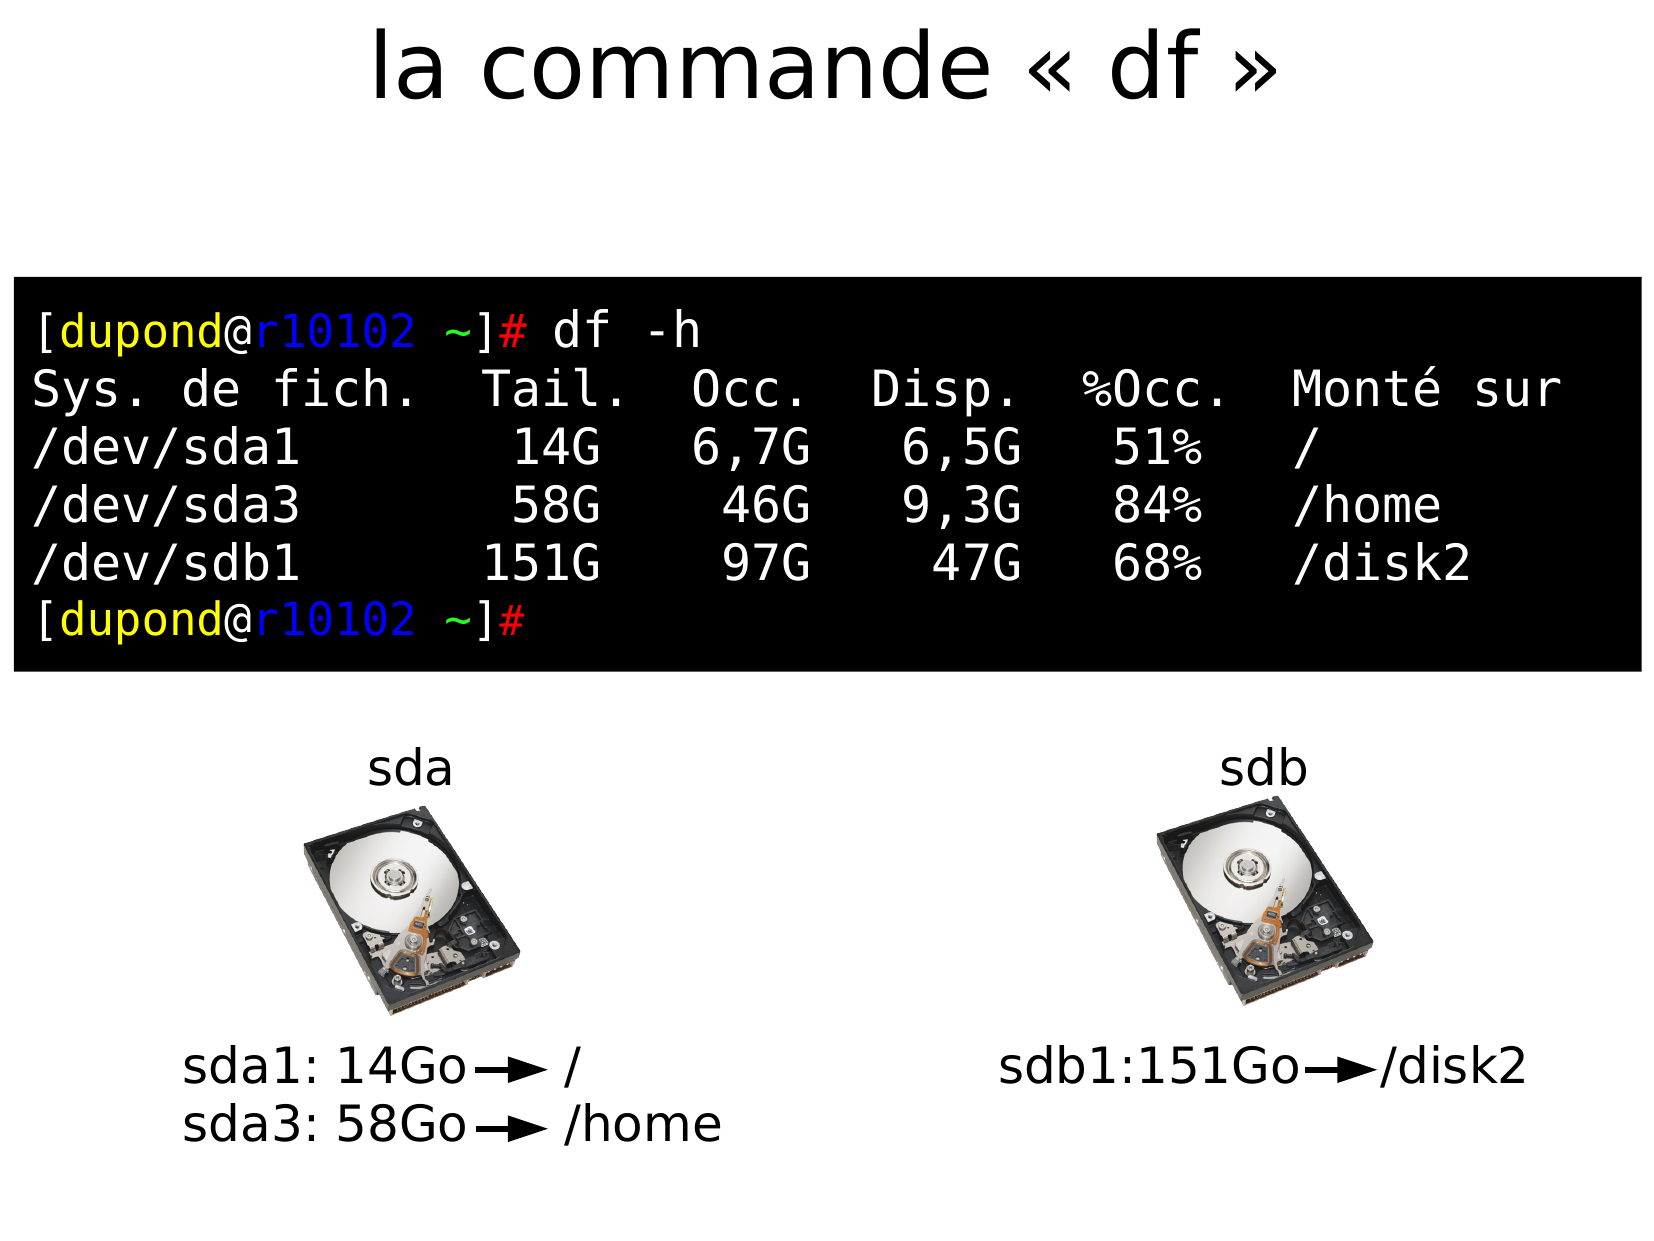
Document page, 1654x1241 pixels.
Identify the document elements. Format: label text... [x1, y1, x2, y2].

text_box sda [367, 739, 457, 798]
text_box sdb1:151Go /disk2 [998, 1037, 1531, 1096]
text_box sda1: 14Go / sda3: 58Go /home [182, 1037, 724, 1154]
text_box sdb [1219, 739, 1310, 798]
picture [297, 797, 526, 1026]
title la commande « df » [136, 5, 1518, 128]
text_box [dupond@r10102 ~]# df -h Sys. de fich. Tail. Occ. Disp. %Occ. Monté sur /dev/sda1 14G 6,7G 6,5G 51% / /dev/sda3 58G 46G 9,3G 84% /home /dev/sdb1 151G 97G 47G 68% /disk2 [dupond@r10102 ~]# [13, 276, 1642, 672]
picture [1150, 787, 1379, 1016]
